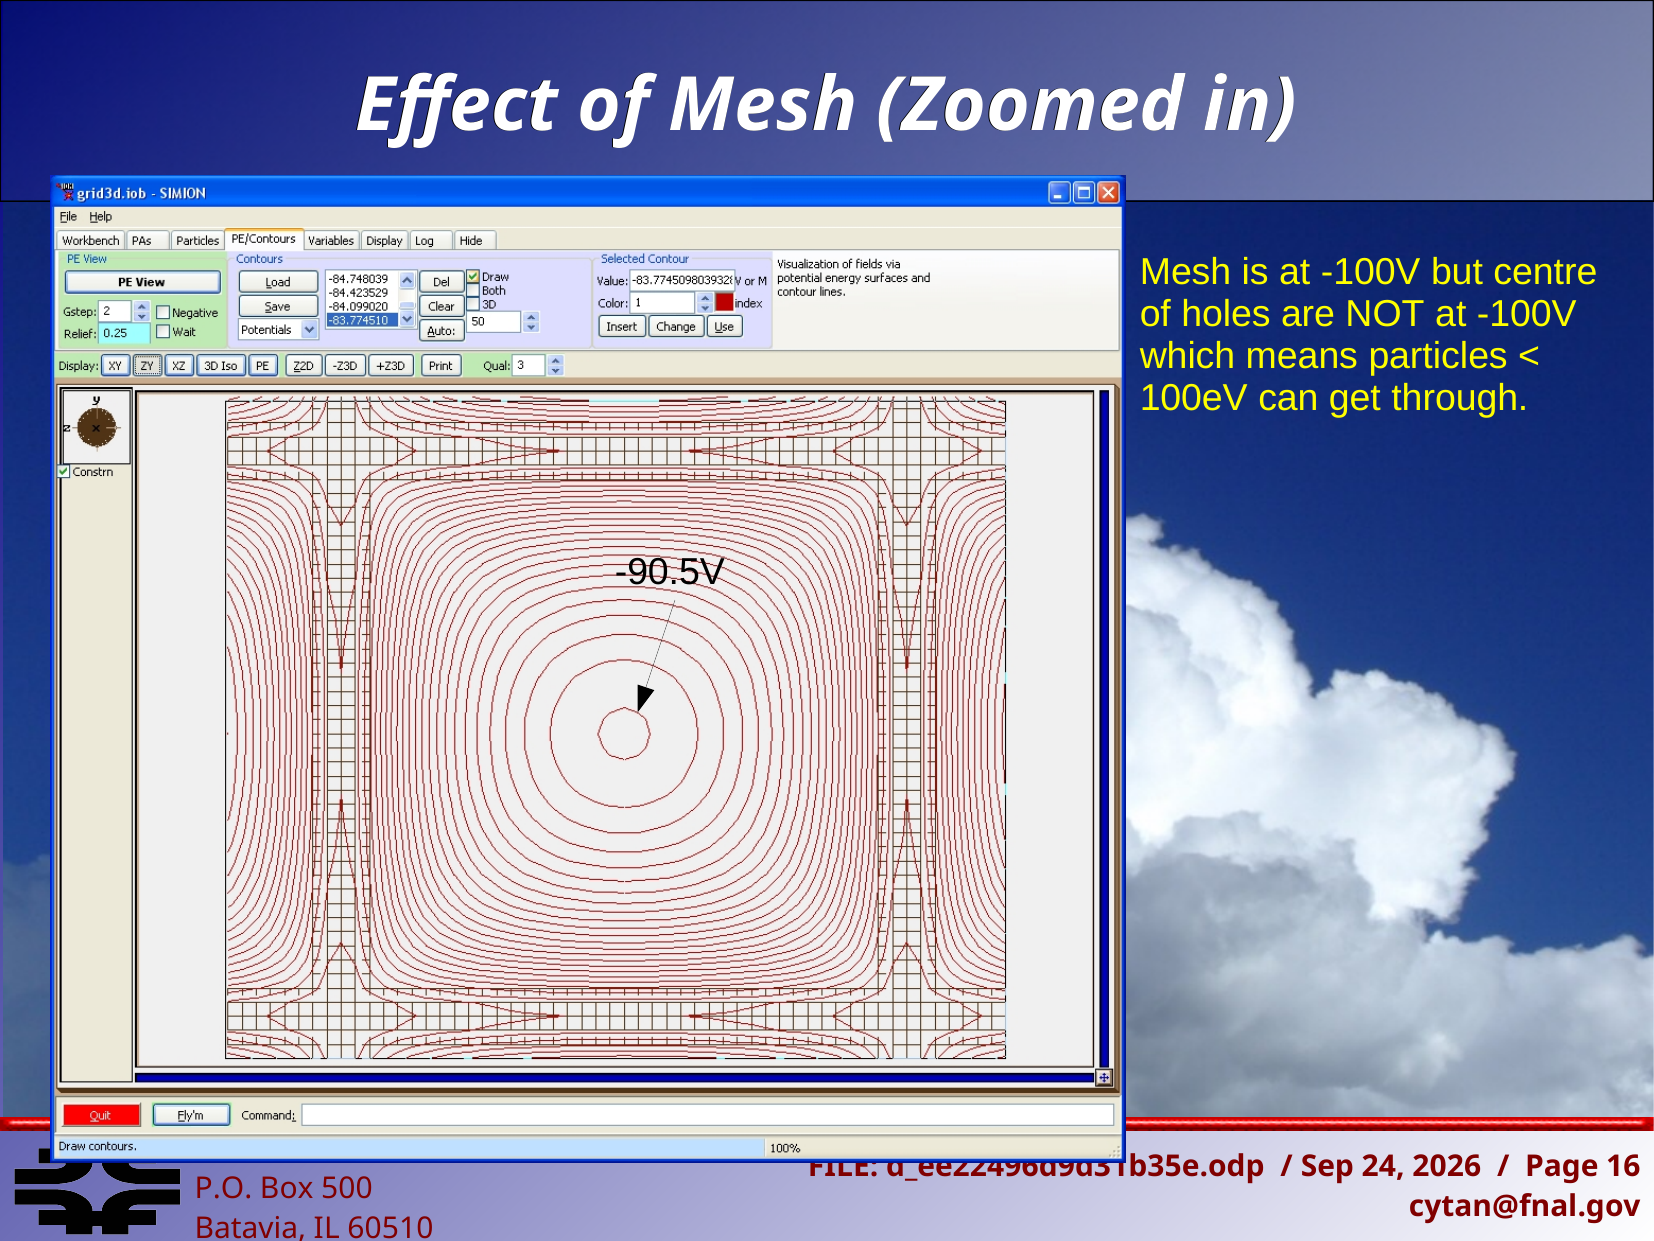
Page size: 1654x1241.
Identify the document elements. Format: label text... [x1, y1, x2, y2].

text_box Mesh is at -100V but centre of holes are NOT at -100V which means particles < 100eV can get through. [1125, 243, 1651, 426]
picture [3, 1, 1653, 7]
text_box -90.5V [600, 543, 863, 601]
picture [0, 175, 1654, 1236]
title Effect of Mesh (Zoomed in) [0, 7, 1654, 197]
